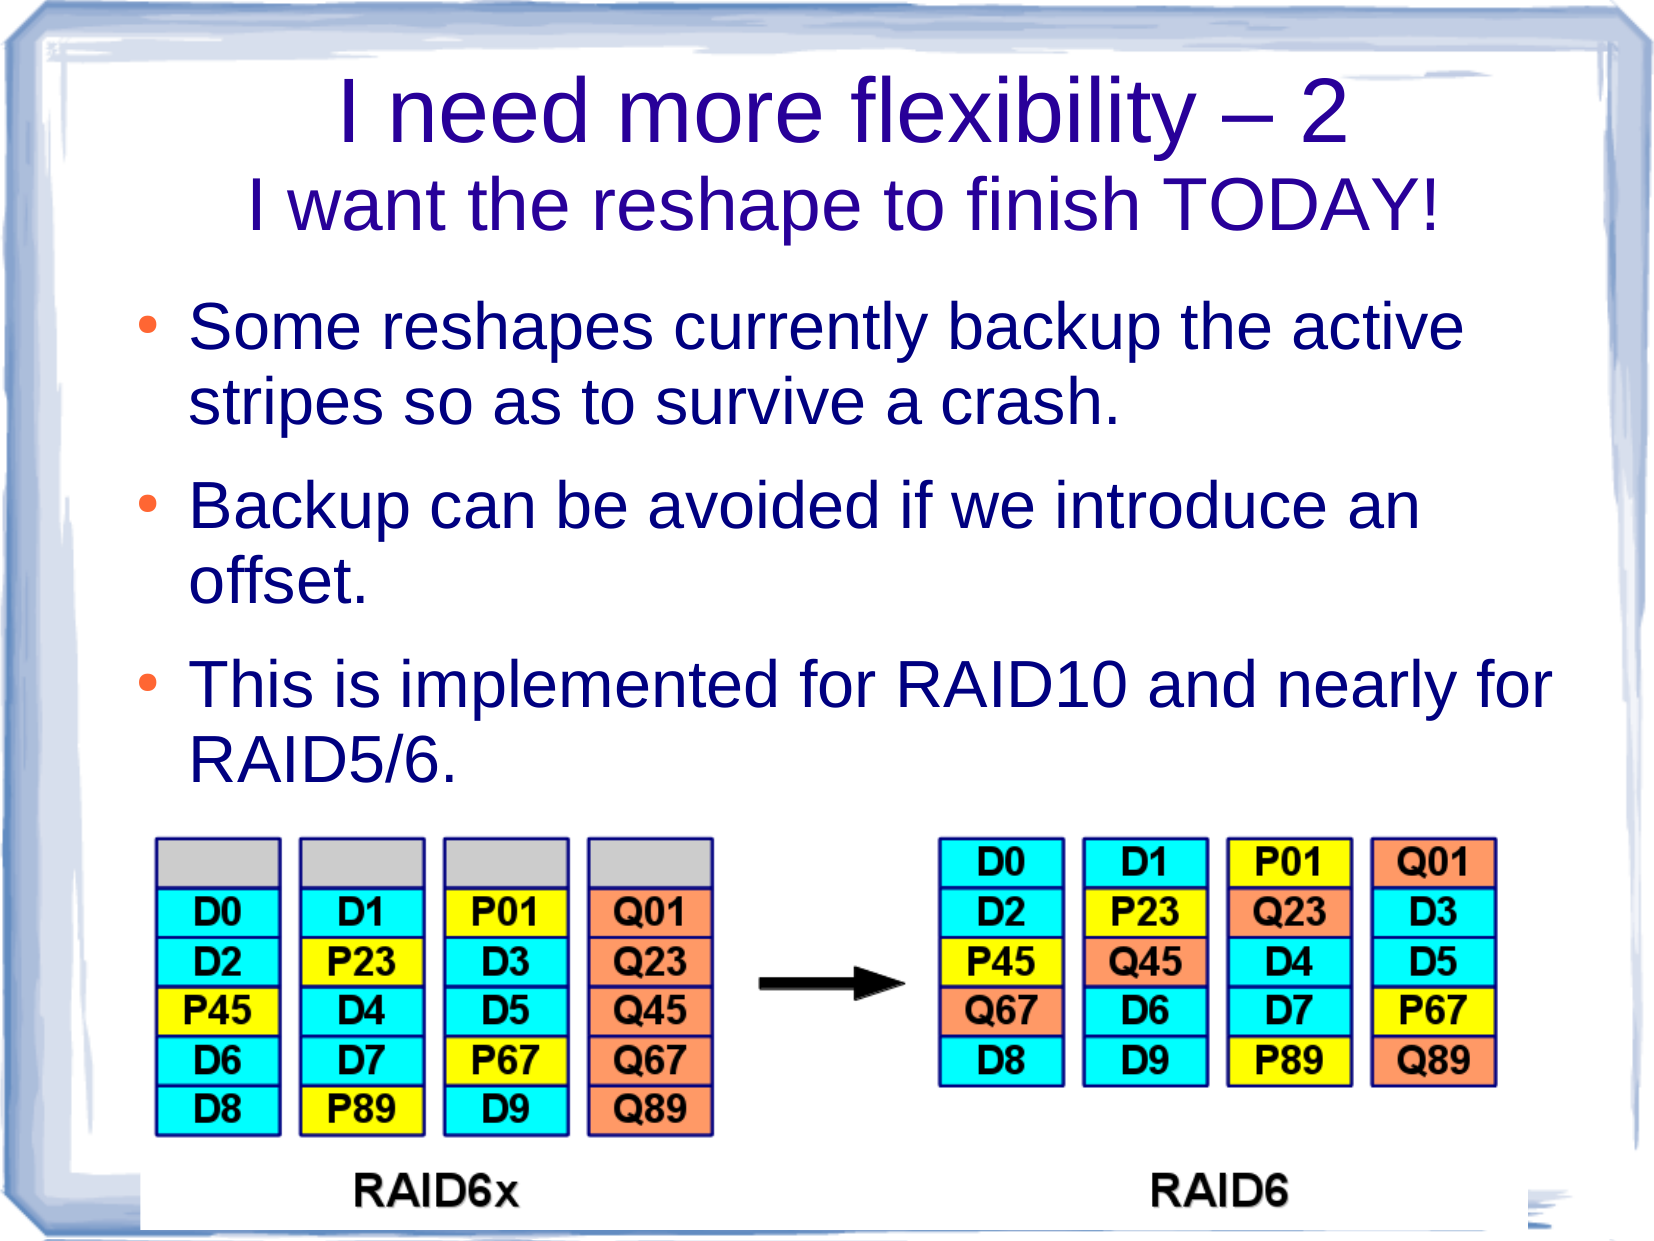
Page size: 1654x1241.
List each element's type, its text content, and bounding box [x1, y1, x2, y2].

title I need more flexibility – 2 I want the reshape to finish TODAY! [118, 49, 1571, 257]
picture [0, 0, 1654, 1241]
list Some reshapes currently backup the active stripes so as to survive a crash. Backup can be avoided if we introduce an offset. This is implemented for RAID10 and nearly for RAID5/6. [118, 289, 1571, 1009]
